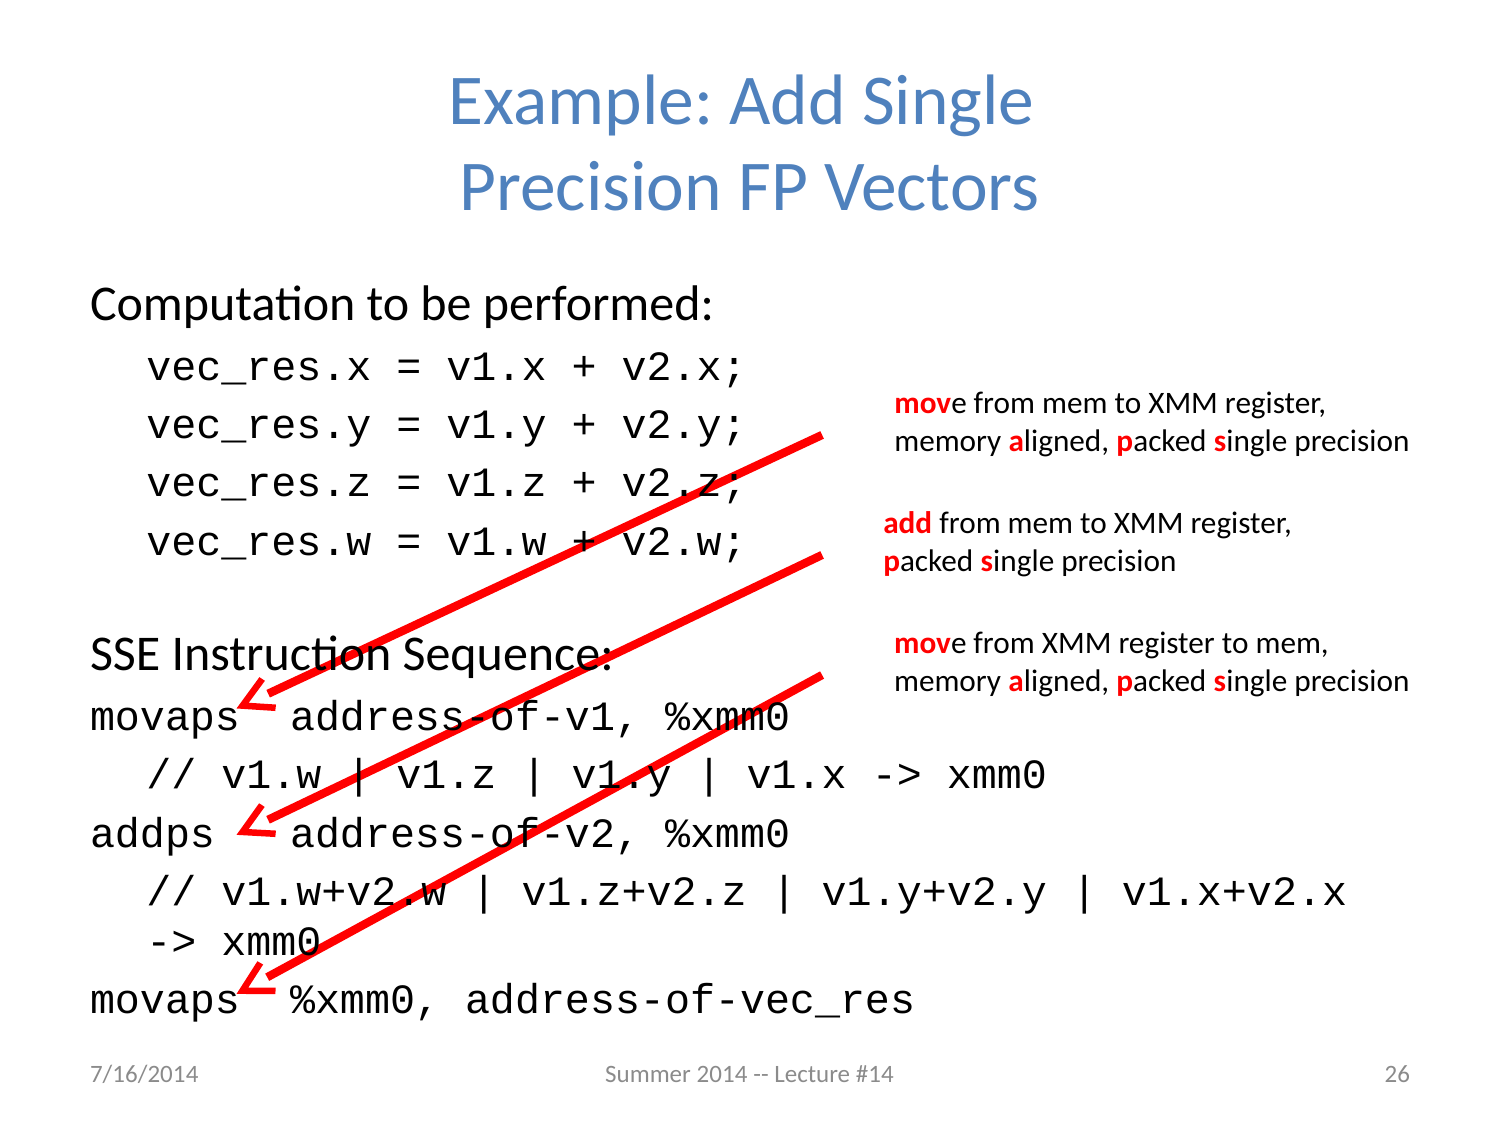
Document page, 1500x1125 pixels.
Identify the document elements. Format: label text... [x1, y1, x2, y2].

slide_number <number> [1074, 1042, 1425, 1103]
footer Summer 2014 -- Lecture #14 [512, 1042, 988, 1103]
list Computation to be performed: vec_res.x = v1.x + v2.x; vec_res.y = v1.y + v2.y; vec_res.z = v1.z + v2.z; vec_res.w = v1.w + v2.w; SSE Instruction Sequence: movaps address-of-v1, %xmm0 // v1.w | v1.z | v1.y | v1.x -> xmm0 addps address-of-v2, %xmm0 // v1.w+v2.w | v1.z+v2.z | v1.y+v2.y | v1.x+v2.x -> xmm0 movaps %xmm0, address-of-vec_res [75, 262, 1425, 1073]
slide_number 7/16/2014 [75, 1042, 425, 1103]
title Example: Add Single Precision FP Vectors [75, 45, 1425, 233]
